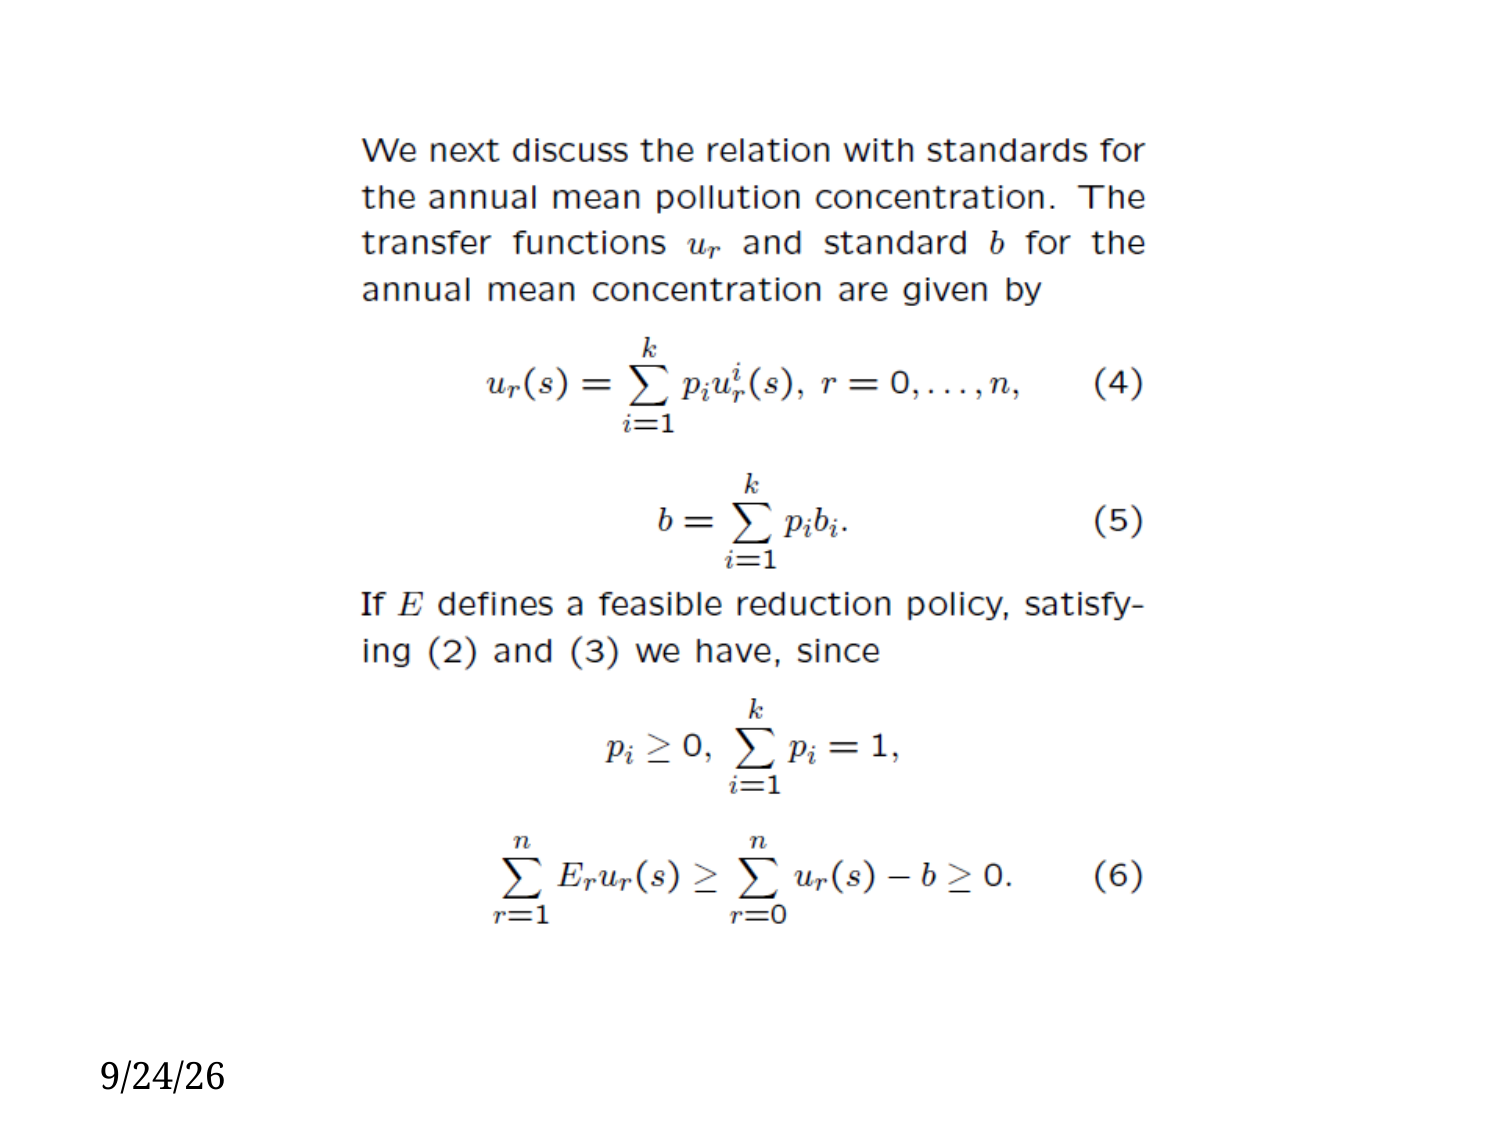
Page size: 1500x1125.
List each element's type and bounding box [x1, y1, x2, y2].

picture [337, 112, 1185, 1024]
